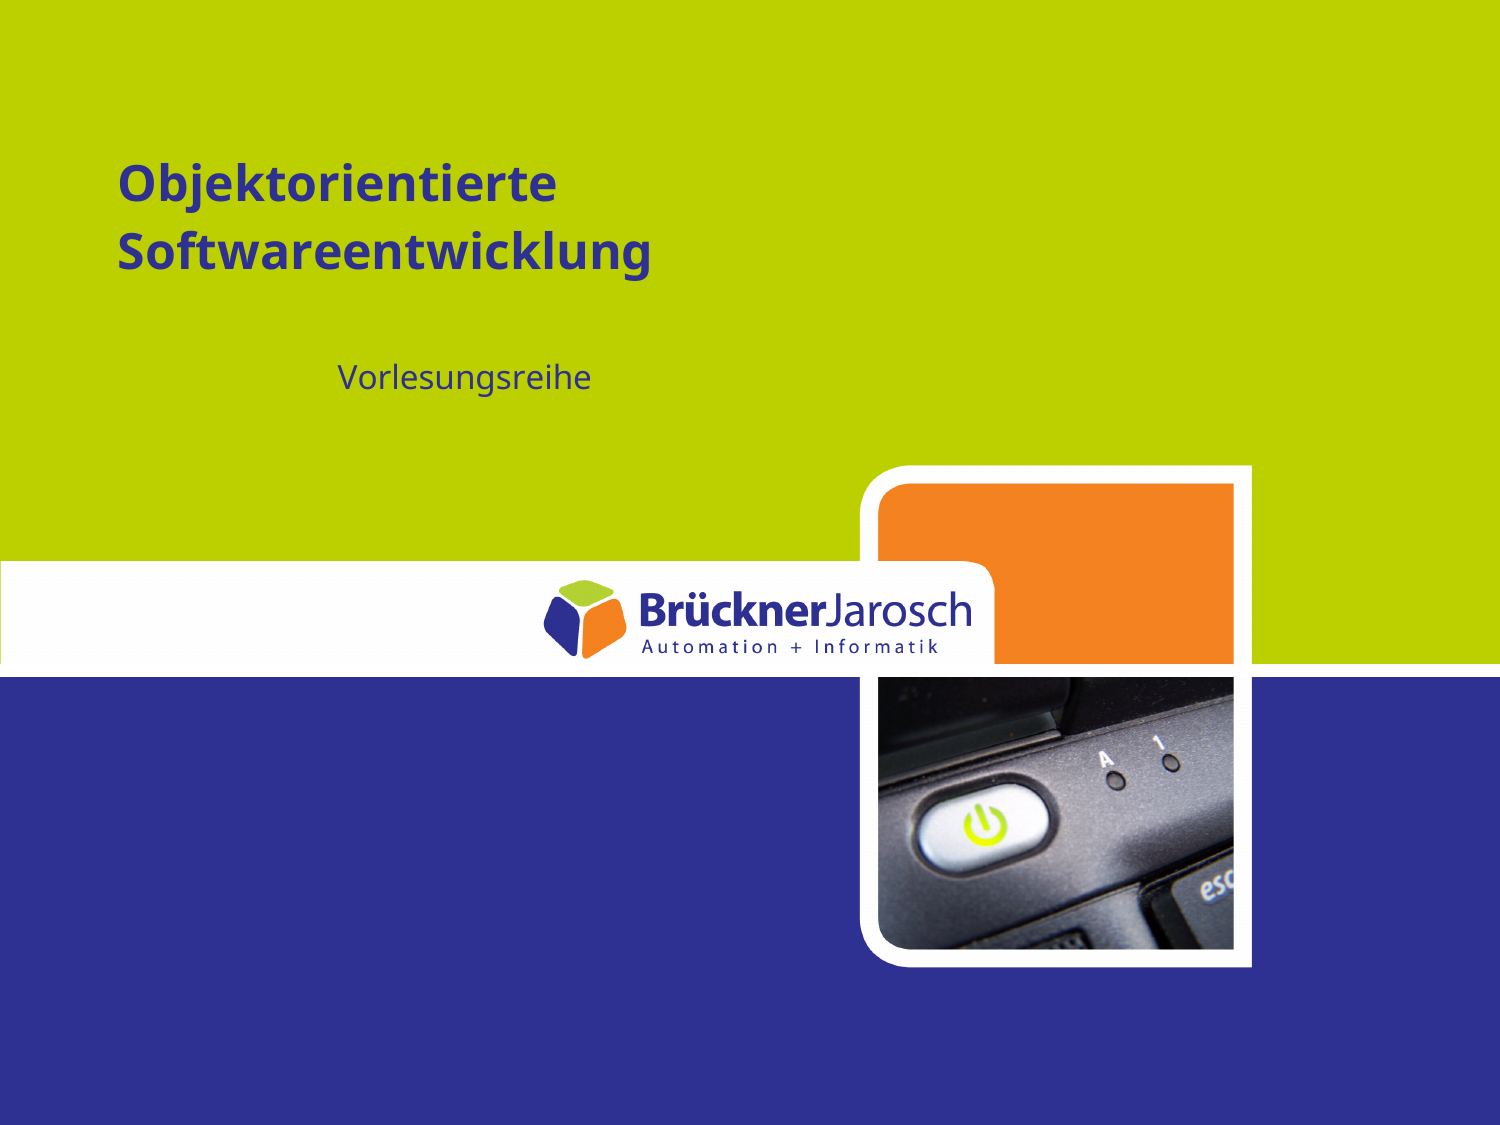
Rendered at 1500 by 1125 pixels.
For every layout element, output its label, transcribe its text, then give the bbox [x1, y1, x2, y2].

picture [0, 462, 1259, 664]
title Objektorientierte Softwareentwicklung [117, 125, 1038, 308]
picture [0, 677, 1259, 970]
subtitle Vorlesungsreihe [117, 320, 738, 433]
